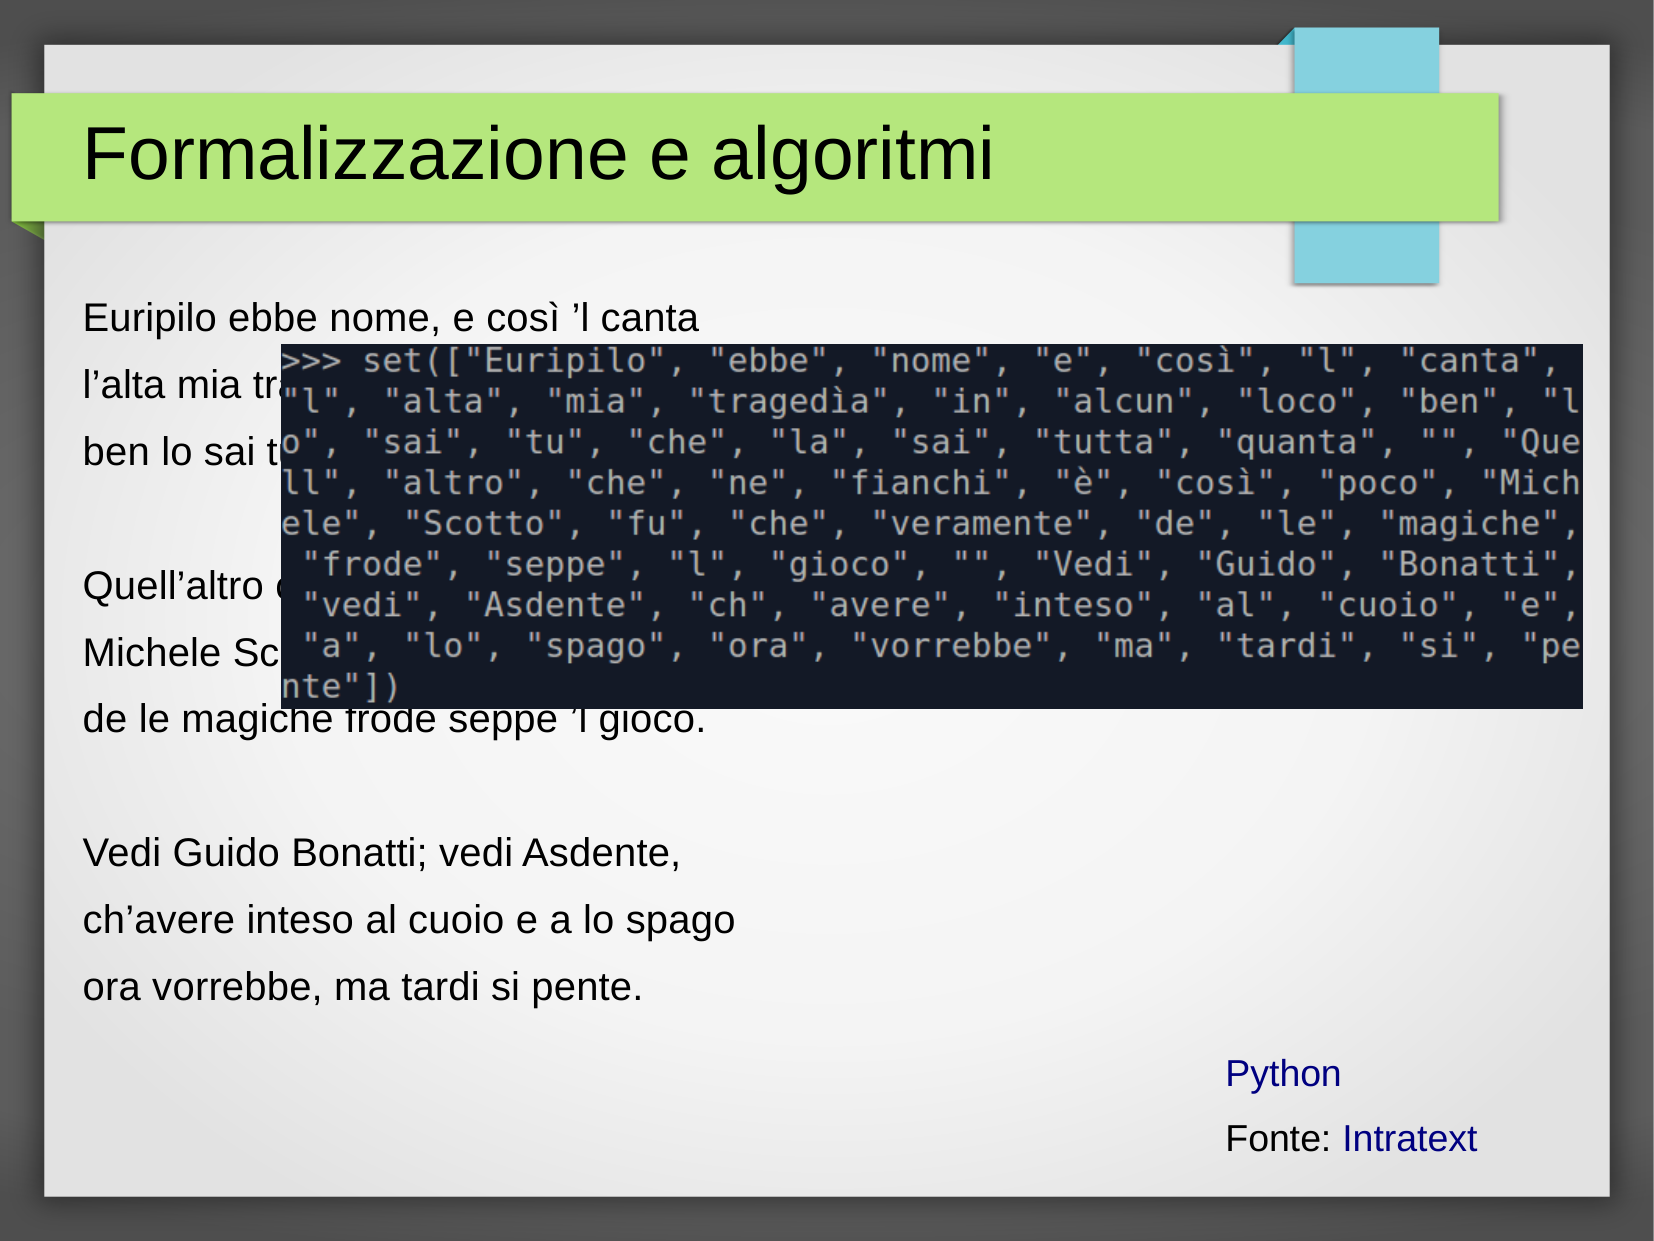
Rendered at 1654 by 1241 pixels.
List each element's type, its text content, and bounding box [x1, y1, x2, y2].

text_box Python [1210, 1045, 1493, 1103]
title Formalizzazione e algoritmi [82, 94, 1264, 213]
picture [0, 0, 1654, 1241]
list Euripilo ebbe nome, e così ’l canta l’alta mia tragedìa in alcun loco: ben lo sai tu che la sai tutta quanta. Quell’altro che ne’ fianchi è così poco, Michele Scotto fu, che veramente de le magiche frode seppe ’l gioco. Vedi Guido Bonatti; vedi Asdente, ch’avere inteso al cuoio e a lo spago ora vorrebbe, ma tardi si pente. [82, 295, 1571, 1015]
text_box Fonte: Intratext [1210, 1110, 1493, 1168]
